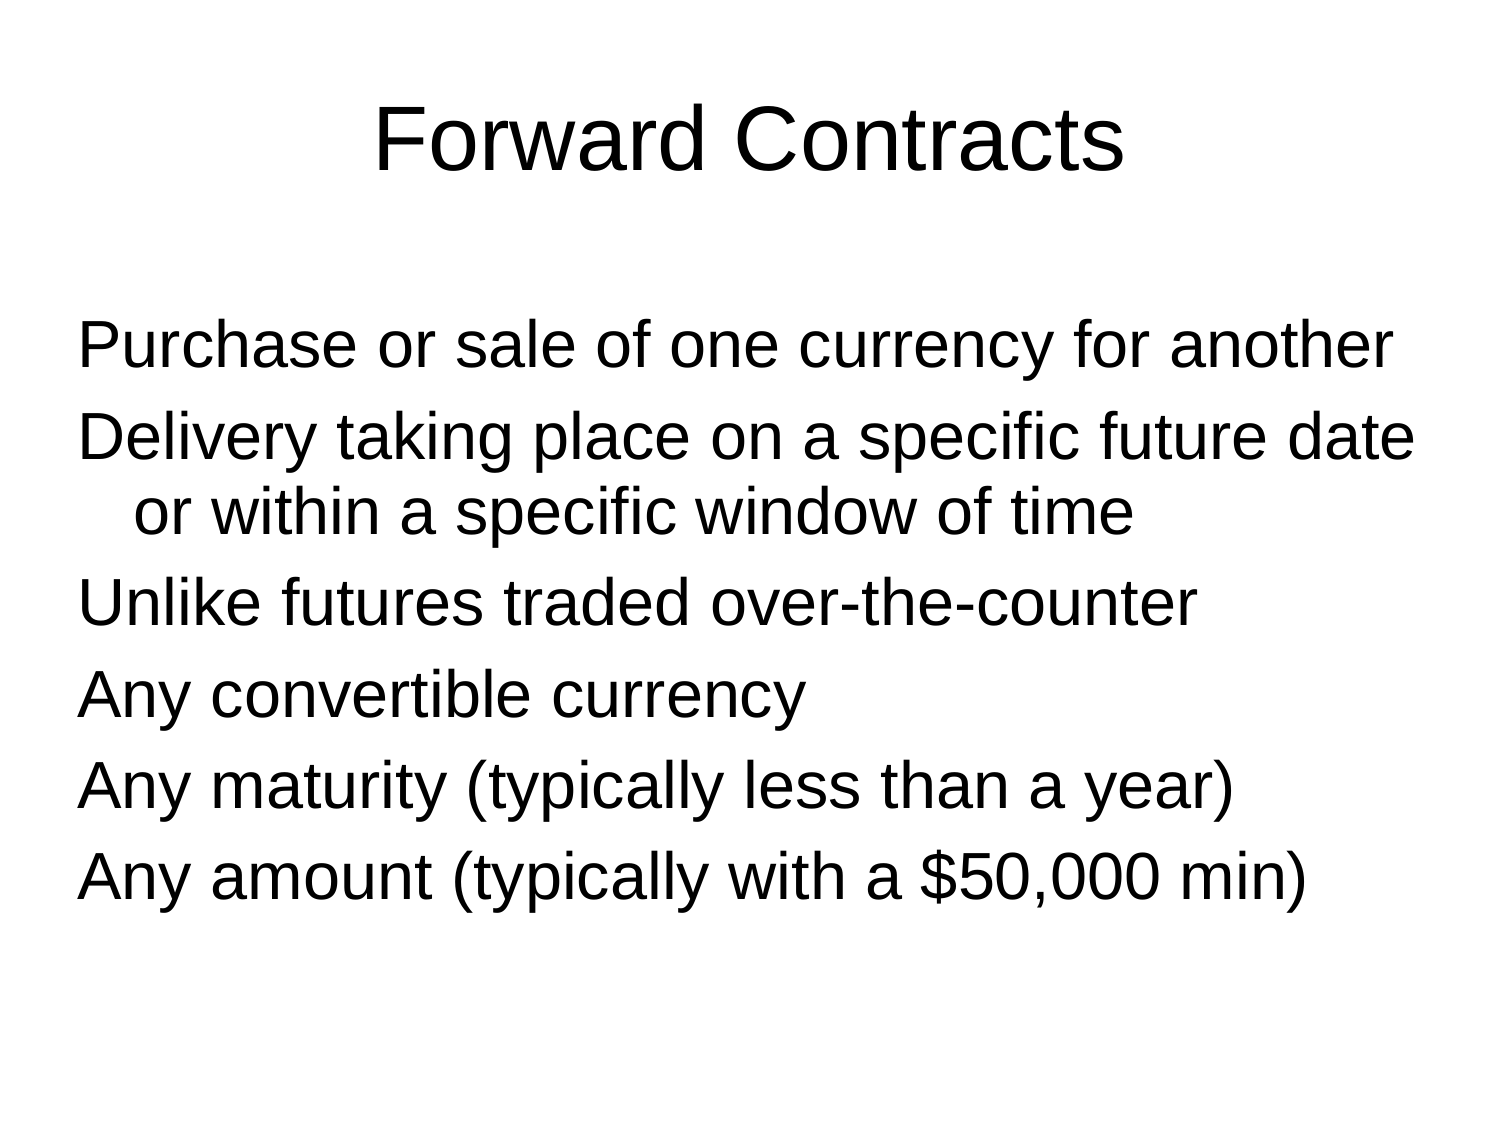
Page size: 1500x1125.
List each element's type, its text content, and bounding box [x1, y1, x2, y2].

title Forward Contracts [75, 45, 1426, 233]
text_box Purchase or sale of one currency for another Delivery taking place on a specific future date or within a specific window of time Unlike futures traded over-the-counter Any convertible currency Any maturity (typically less than a year) Any amount (typically with a $50,000 min) [62, 299, 1438, 1025]
